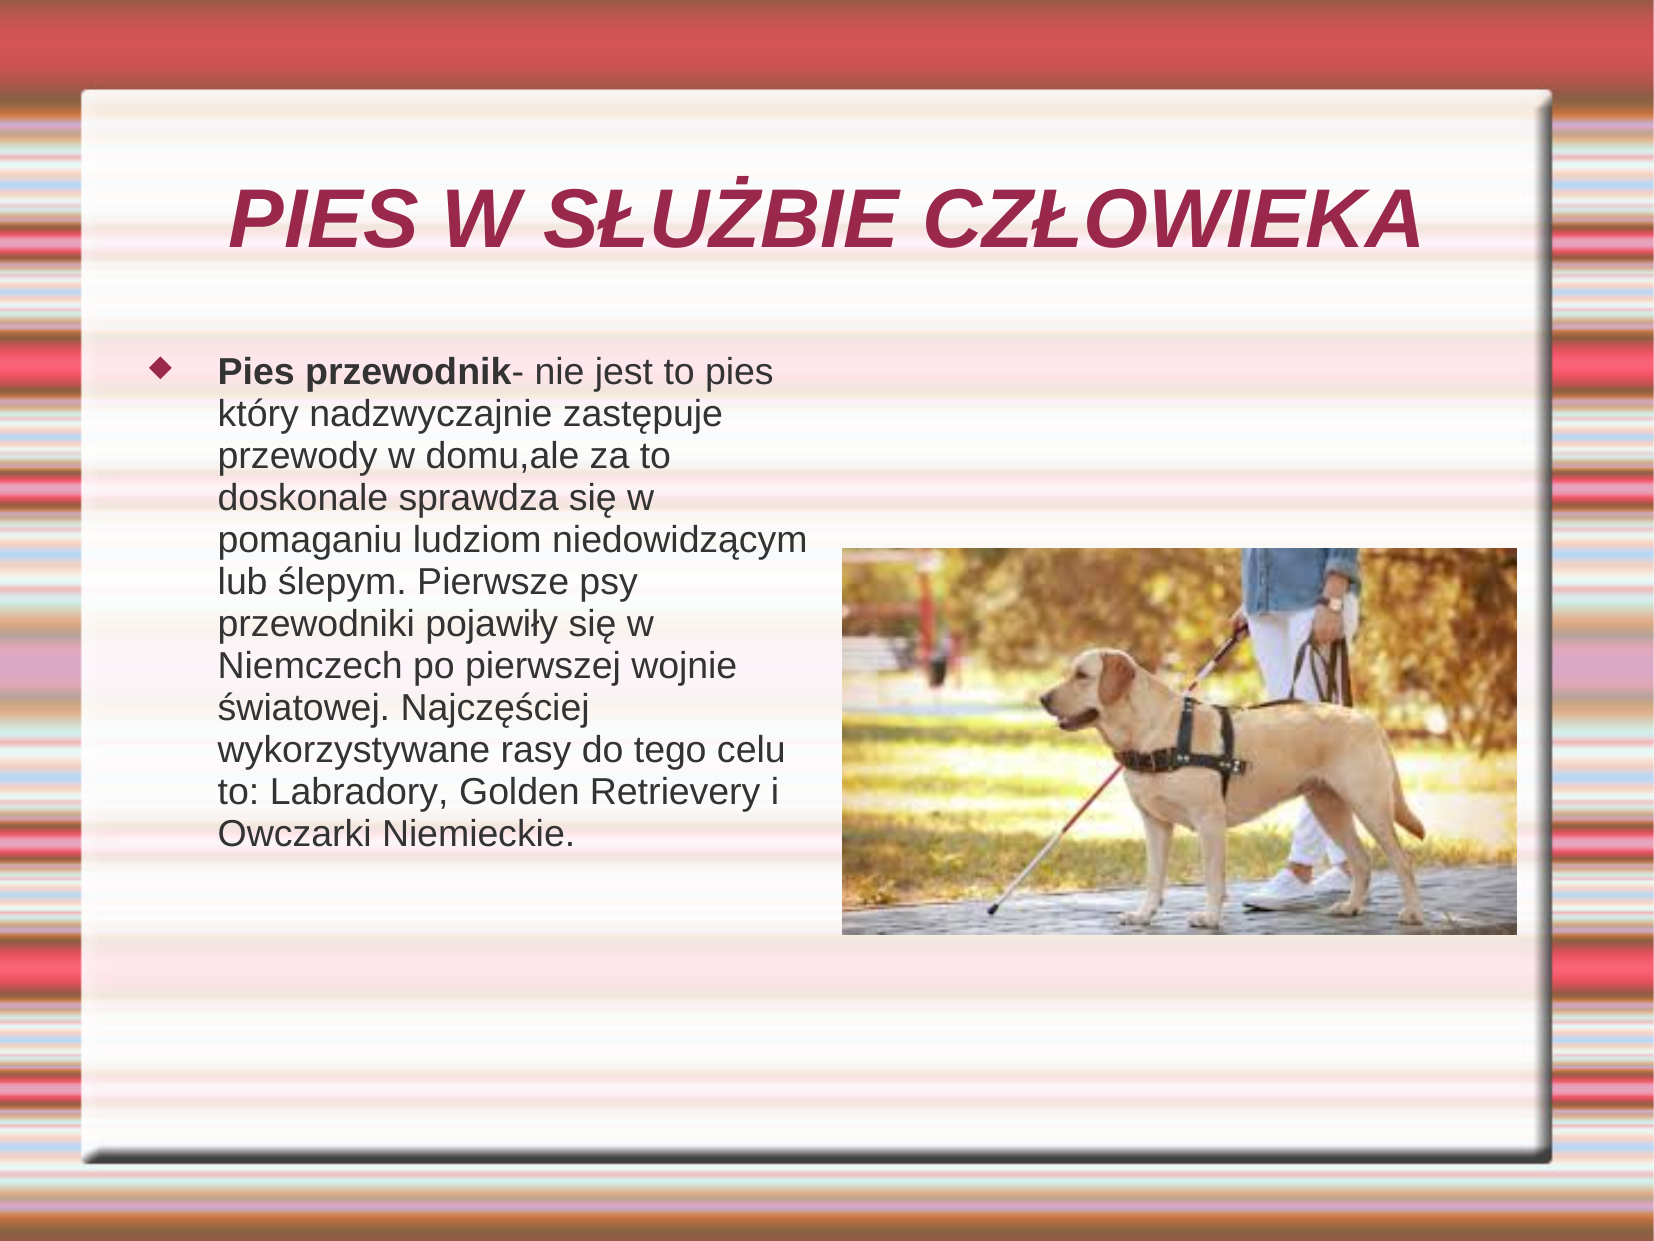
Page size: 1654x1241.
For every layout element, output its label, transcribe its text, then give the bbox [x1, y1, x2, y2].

title PIES W SŁUŻBIE CZŁOWIEKA [121, 114, 1534, 322]
picture [0, 0, 1654, 1241]
list Pies przewodnik- nie jest to pies który nadzwyczajnie zastępuje przewody w domu,ale za to doskonale sprawdza się w pomaganiu ludziom niedowidzącym lub ślepym. Pierwsze psy przewodniki pojawiły się w Niemczech po pierwszej wojnie światowej. Najczęściej wykorzystywane rasy do tego celu to: Labradory, Golden Retrievery i Owczarki Niemieckie. [134, 350, 809, 1133]
